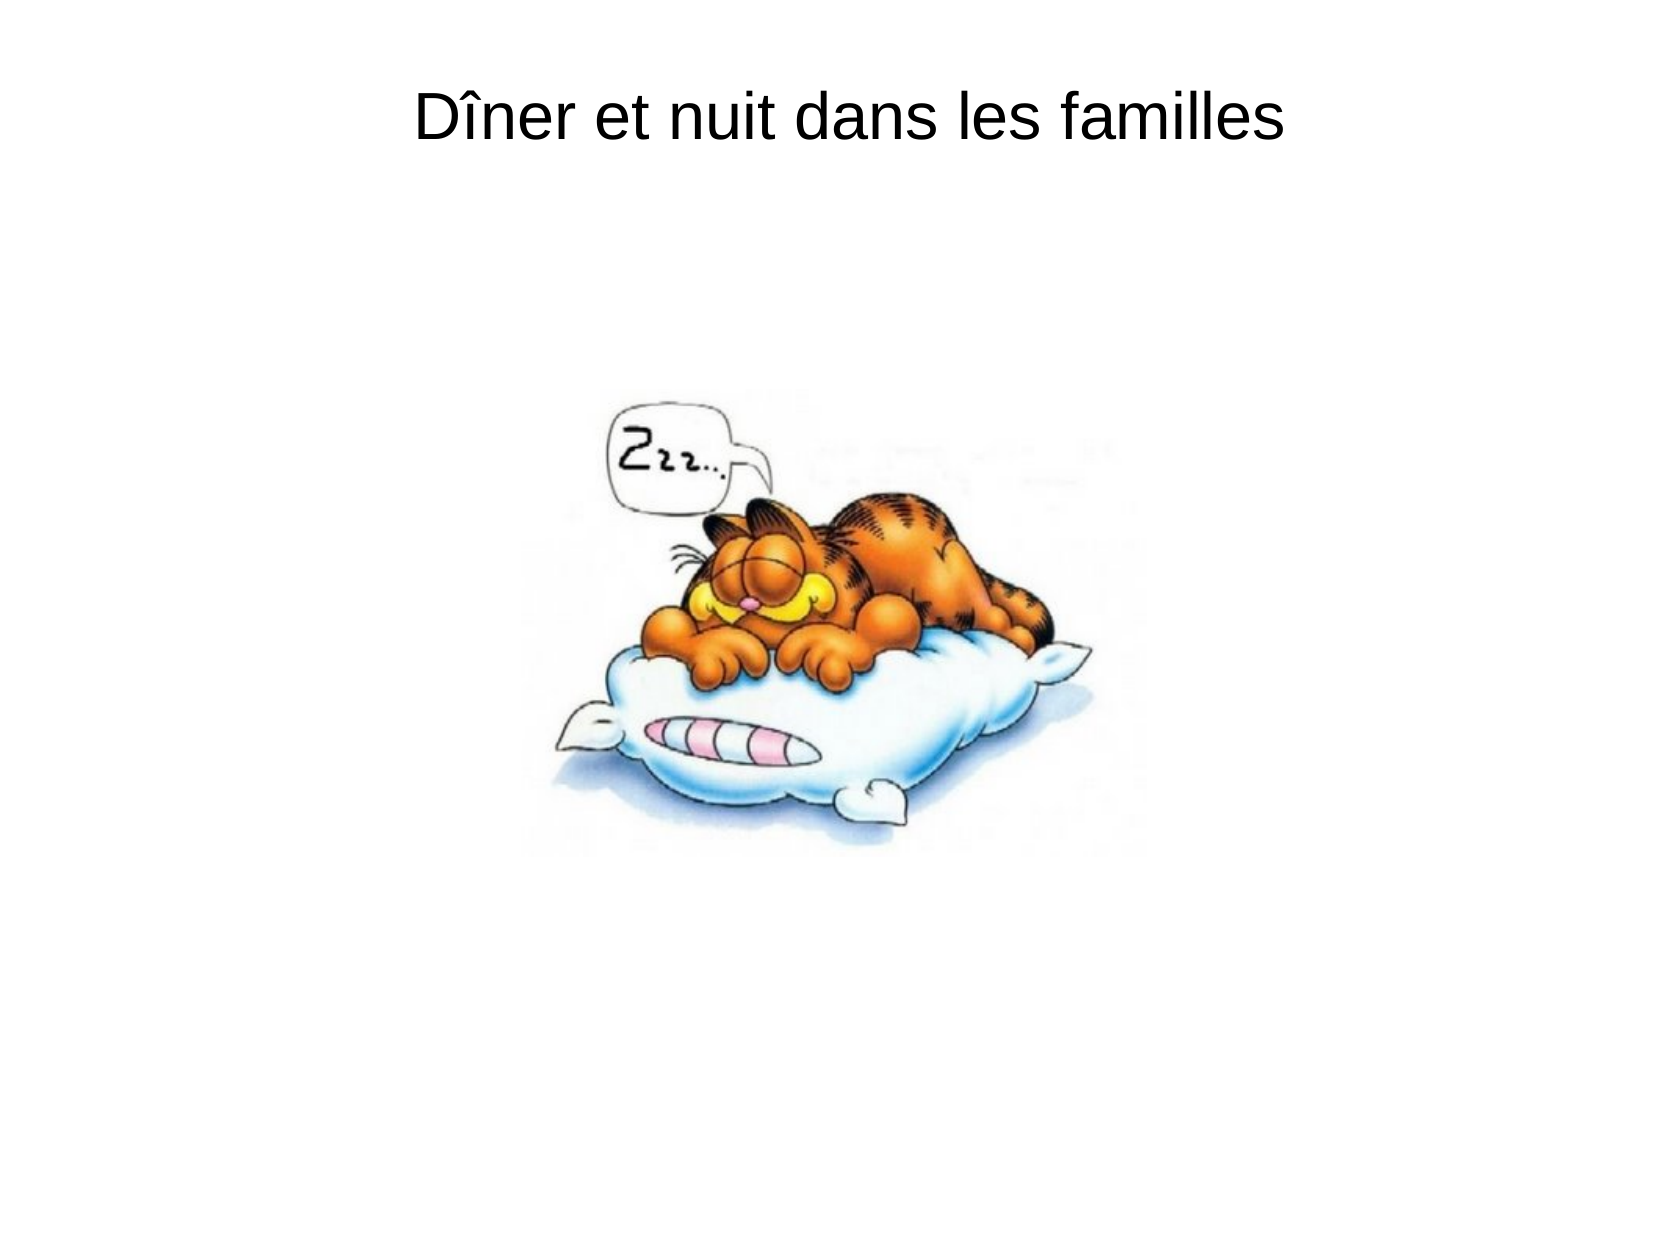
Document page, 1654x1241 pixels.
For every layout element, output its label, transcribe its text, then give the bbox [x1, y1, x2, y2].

title [82, 49, 1571, 257]
picture [521, 389, 1147, 857]
text_box Dîner et nuit dans les familles [106, 78, 1382, 154]
